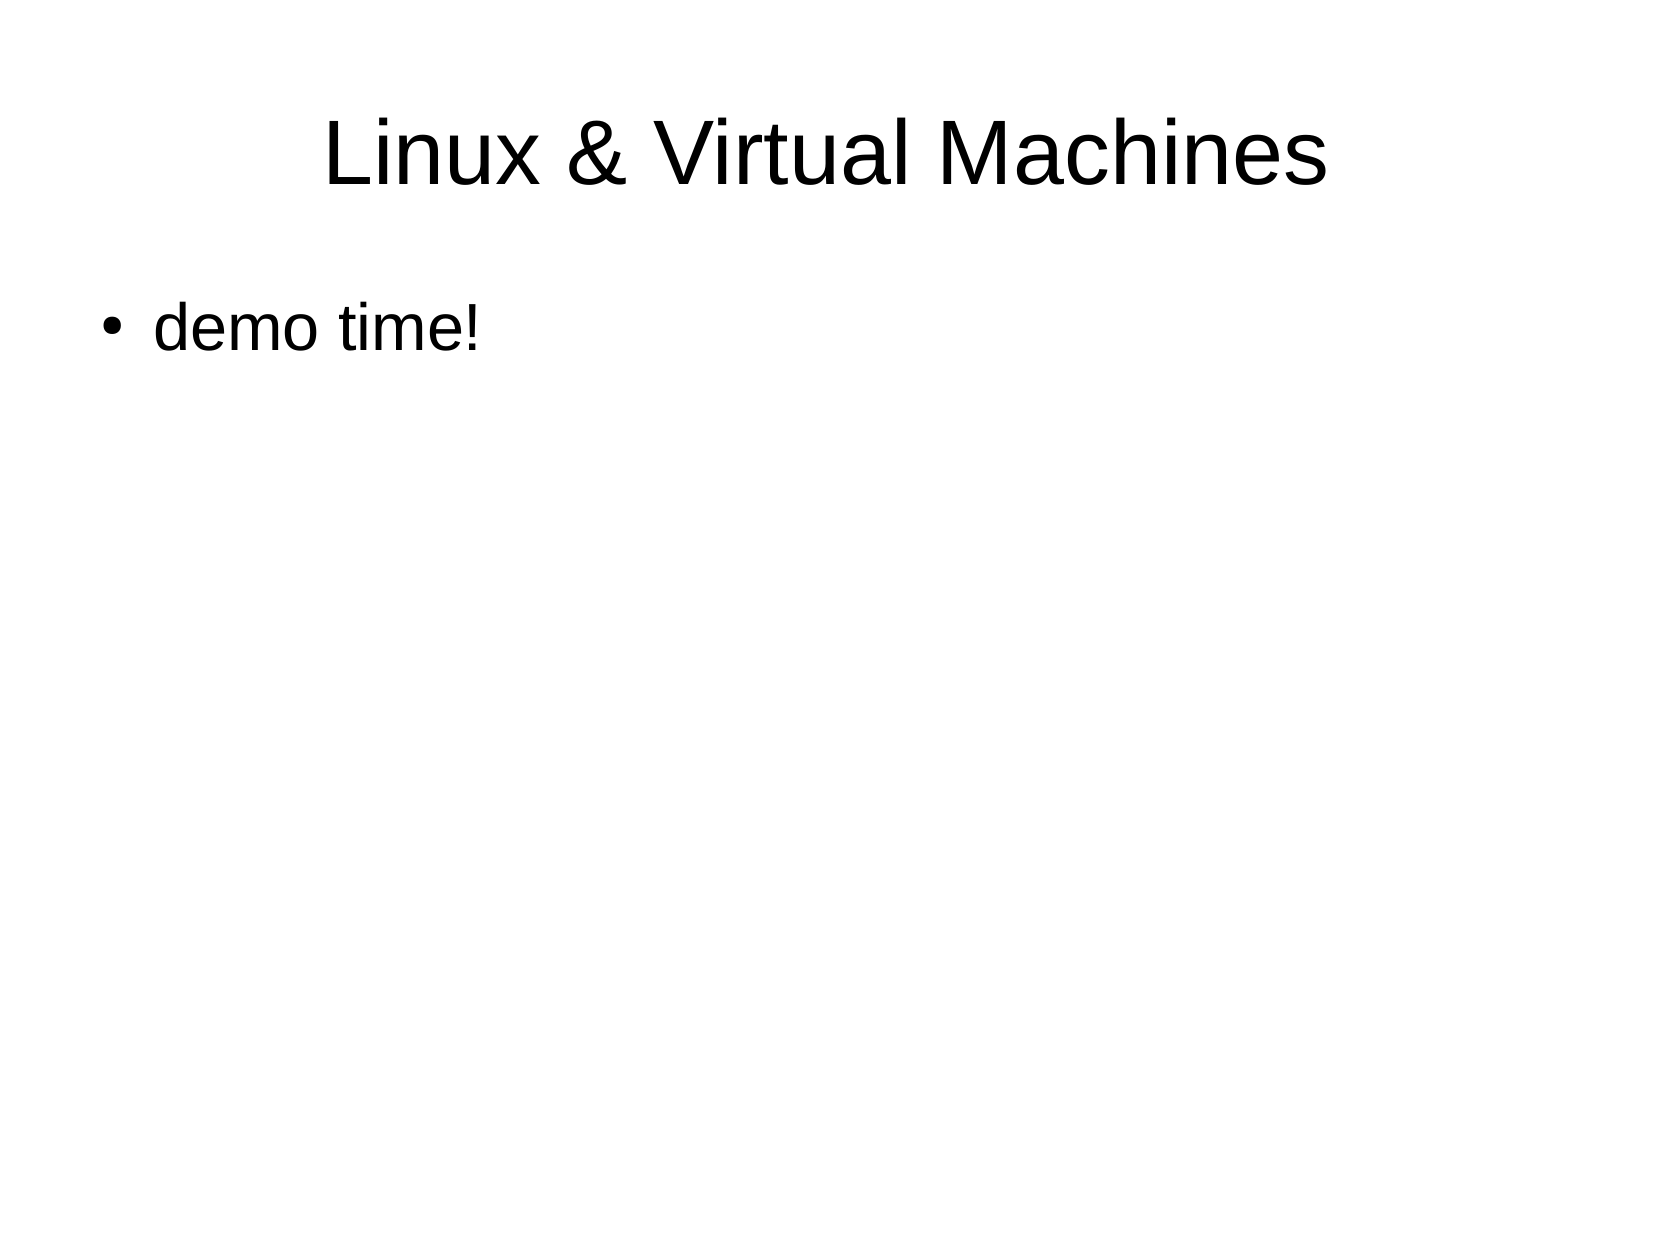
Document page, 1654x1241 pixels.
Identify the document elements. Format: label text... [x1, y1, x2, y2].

list demo time! [82, 290, 1538, 1010]
title Linux & Virtual Machines [82, 49, 1571, 257]
